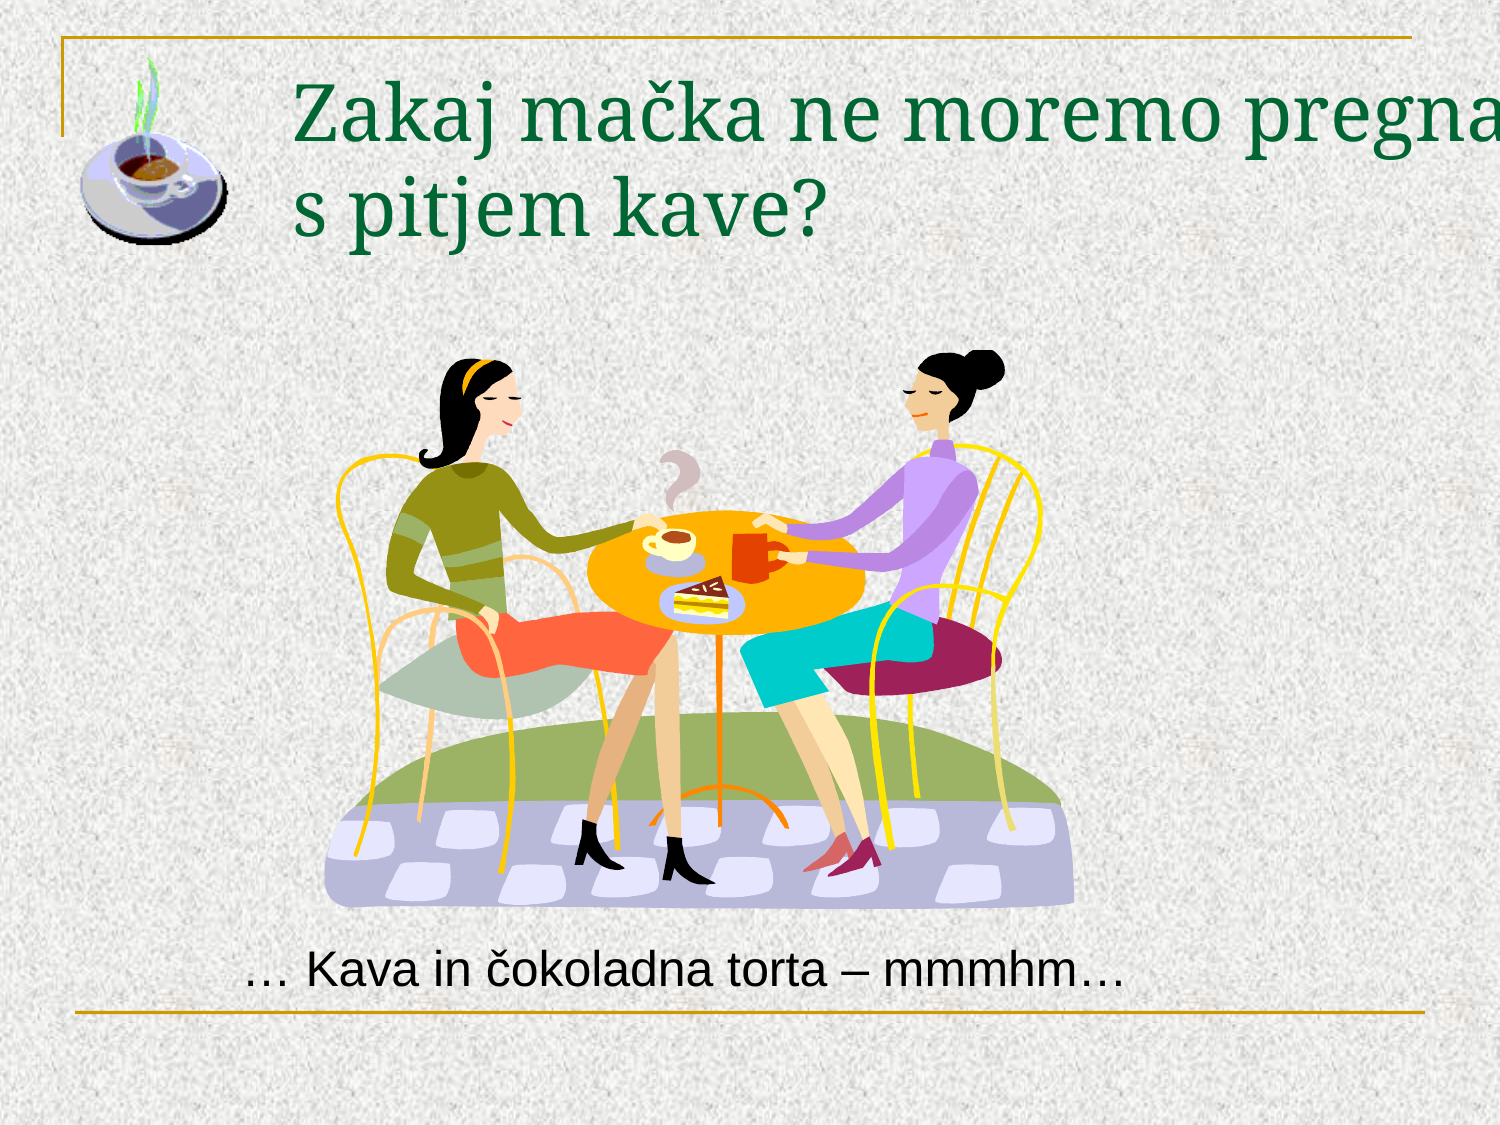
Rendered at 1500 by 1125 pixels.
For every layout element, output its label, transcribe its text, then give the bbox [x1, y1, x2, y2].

text_box … Kava in čokoladna torta – mmmhm… [183, 928, 1188, 1004]
title Zakaj mačka ne moremo pregnati s pitjem kave? [277, 54, 1500, 242]
picture [0, 0, 1500, 1125]
